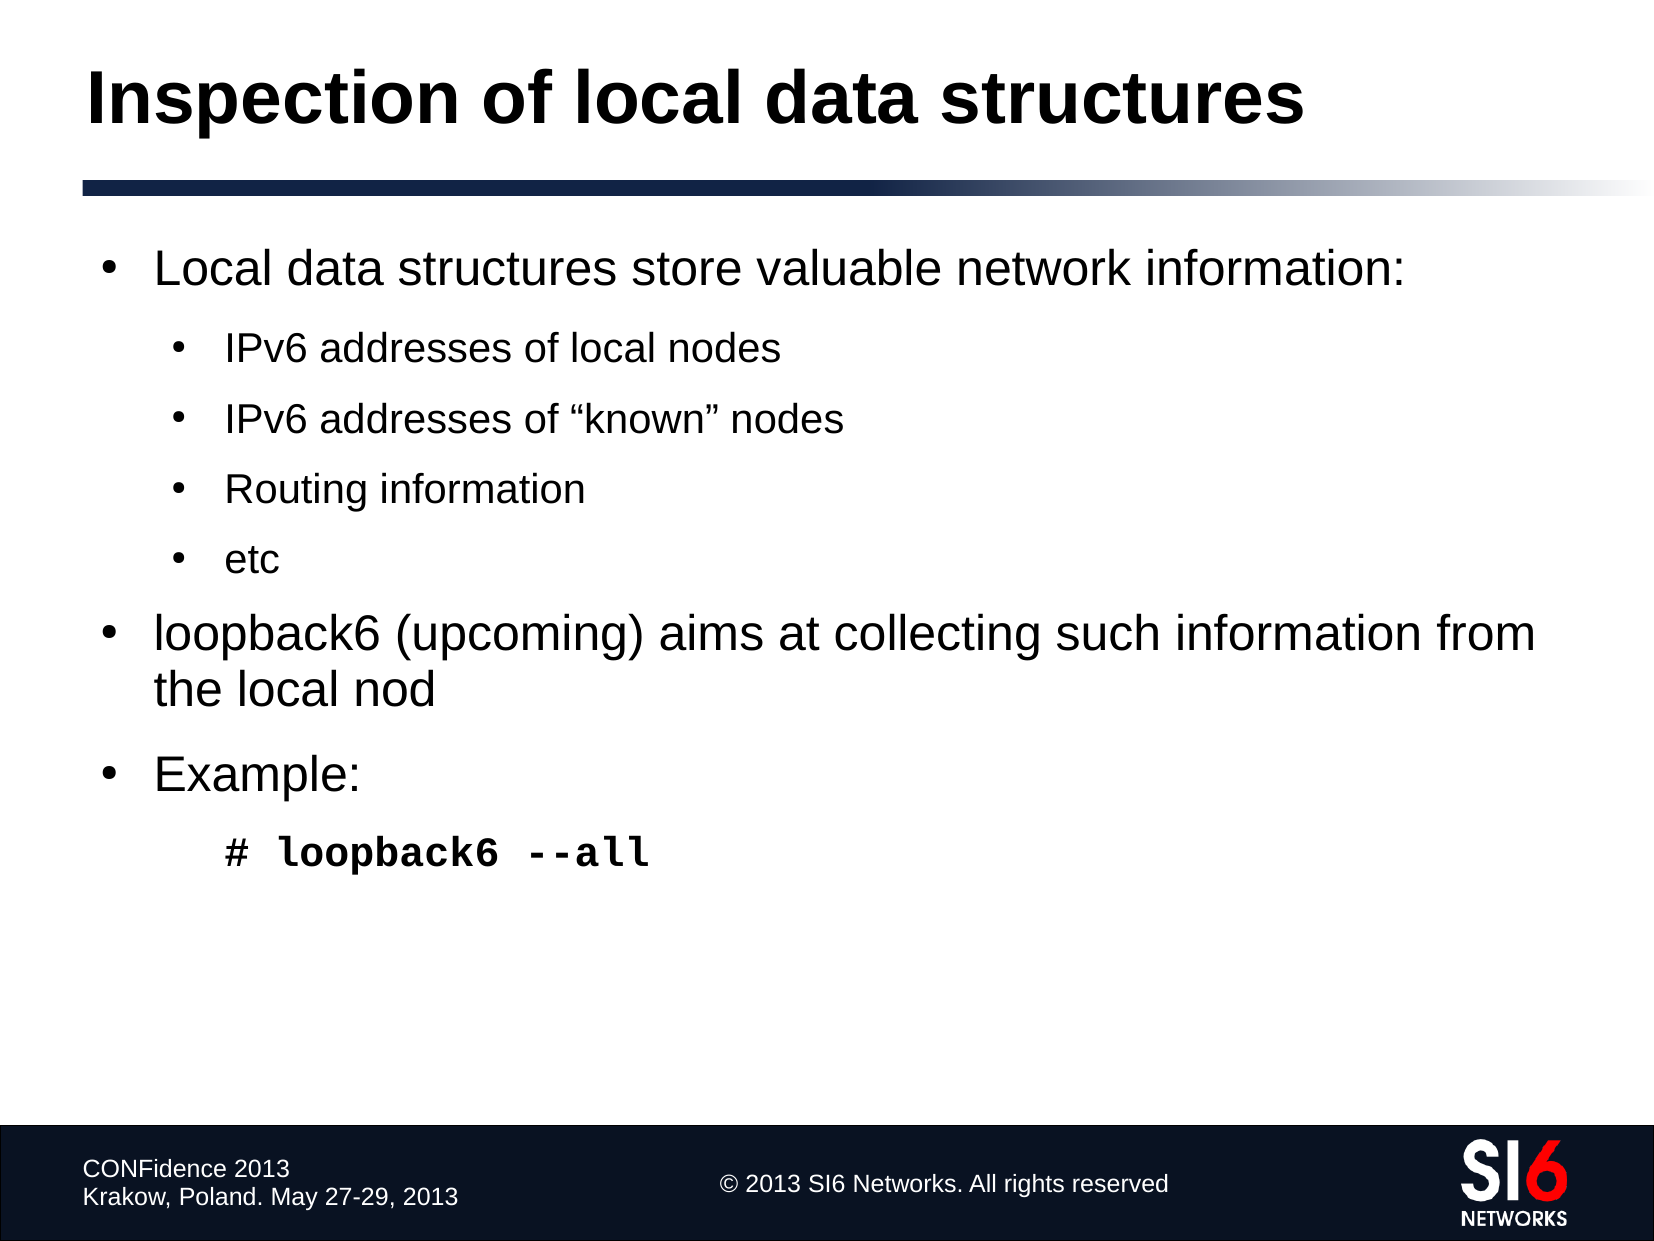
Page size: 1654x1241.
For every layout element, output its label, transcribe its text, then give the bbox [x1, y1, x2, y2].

list Local data structures store valuable network information: IPv6 addresses of local nodes IPv6 addresses of “known” nodes Routing information etc loopback6 (upcoming) aims at collecting such information from the local nod Example: # loopback6 --all [82, 240, 1571, 1059]
picture [1461, 1139, 1567, 1226]
title Inspection of local data structures [86, 30, 1576, 166]
